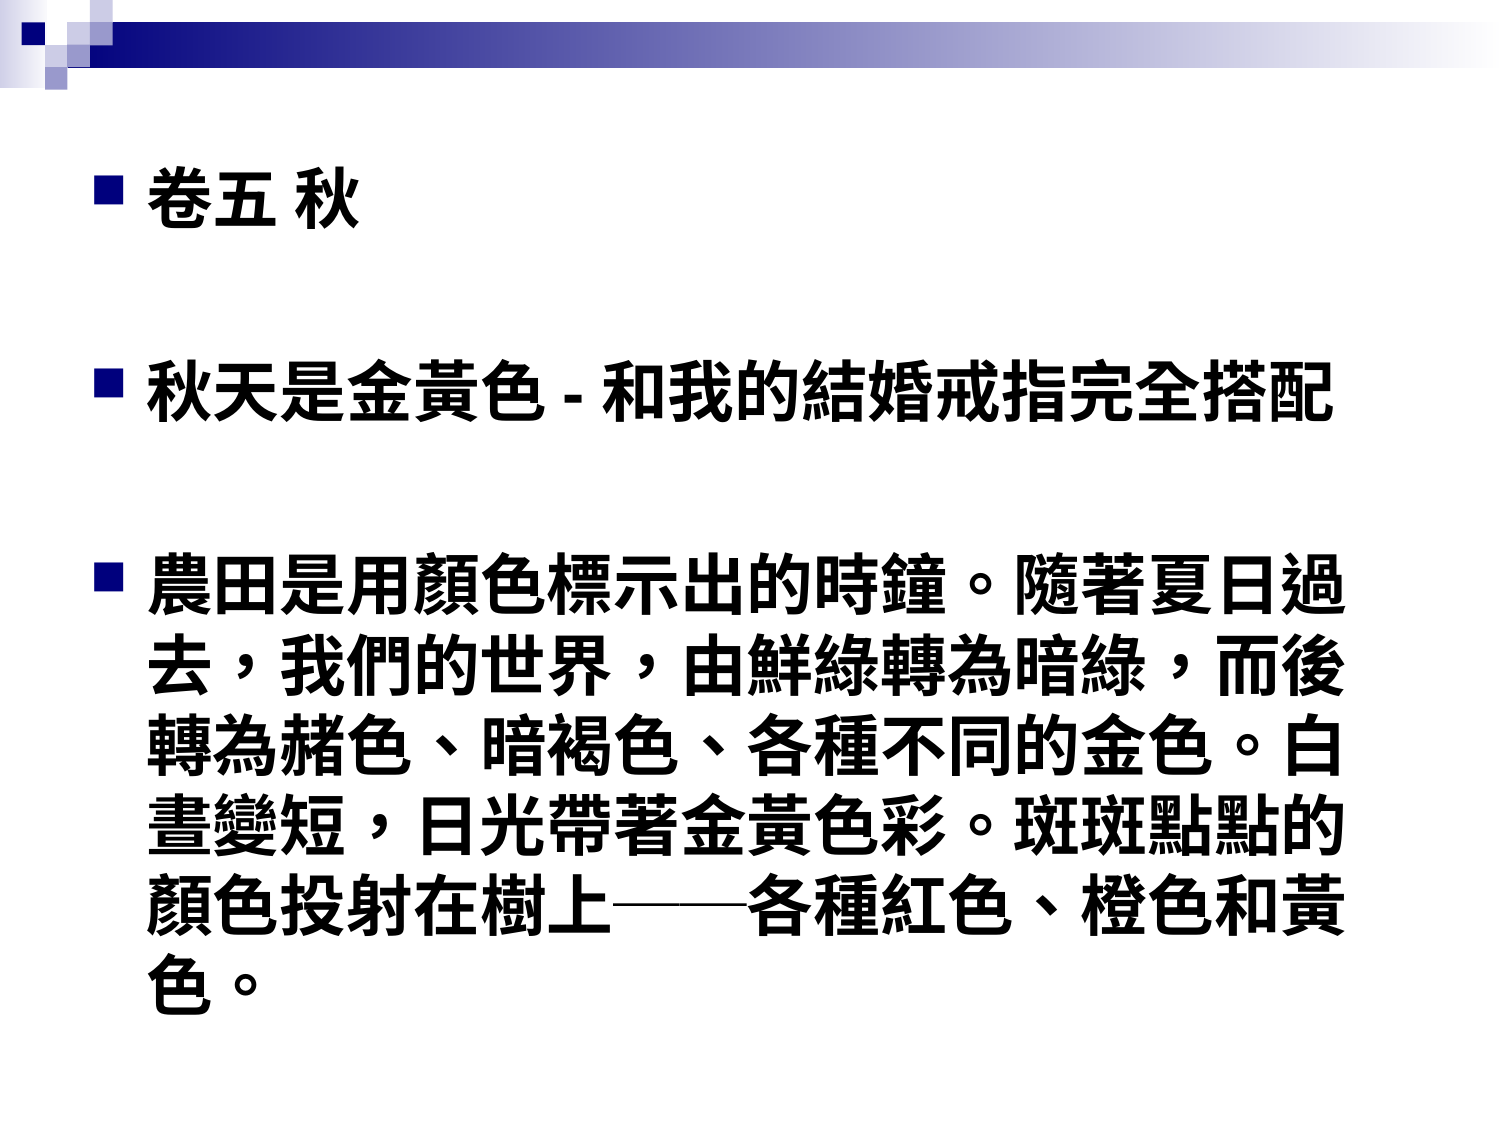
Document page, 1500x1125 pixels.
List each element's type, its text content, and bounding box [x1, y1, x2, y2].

list 卷五 秋 秋天是金黃色-和我的結婚戒指完全搭配 農田是用顏色標示出的時鐘。隨著夏日過去，我們的世界，由鮮綠轉為暗綠，而後轉為赭色、暗褐色、各種不同的金色。白晝變短，日光帶著金黃色彩。斑斑點點的顏色投射在樹上──各種紅色、橙色和黃色。 [75, 148, 1426, 1059]
